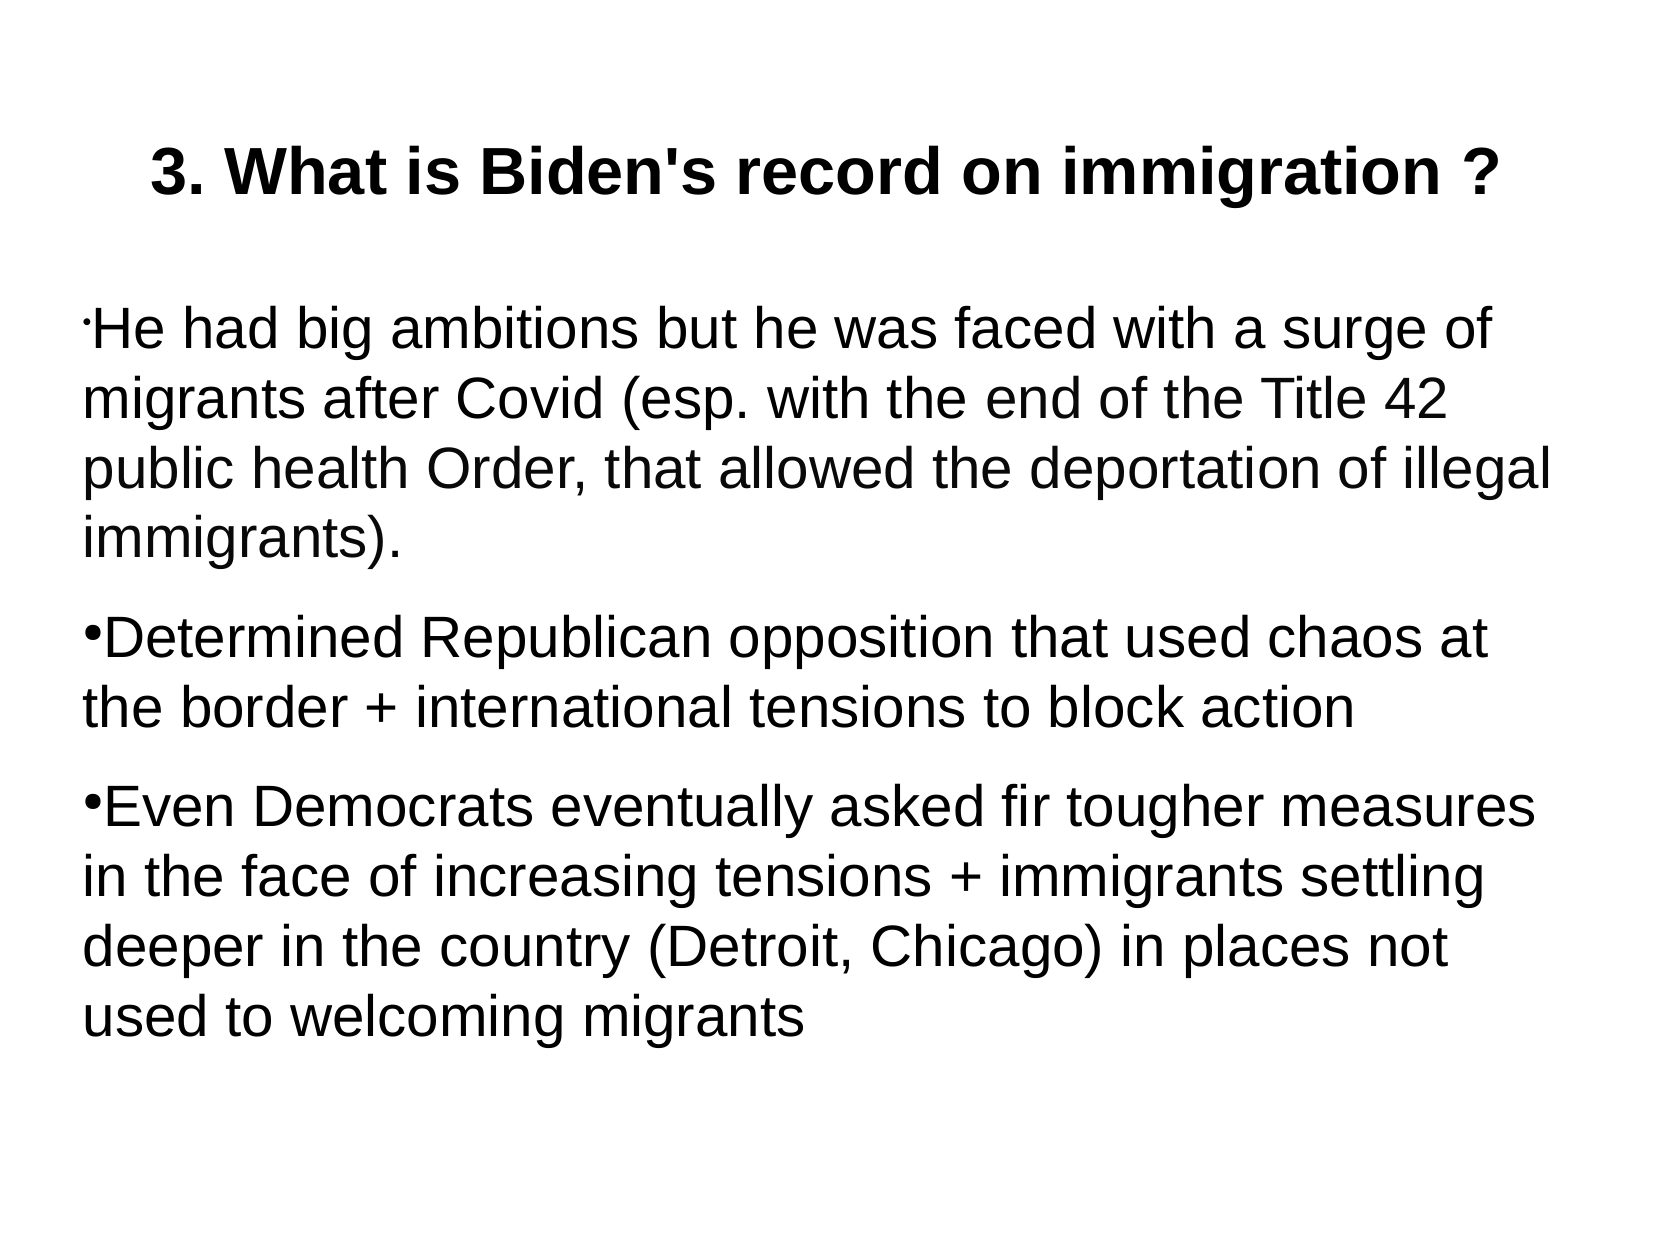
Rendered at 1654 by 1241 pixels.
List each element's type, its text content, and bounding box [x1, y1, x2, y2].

title 3. What is Biden's record on immigration ? [82, 49, 1571, 257]
list He had big ambitions but he was faced with a surge of migrants after Covid (esp. with the end of the Title 42 public health Order, that allowed the deportation of illegal immigrants). Determined Republican opposition that used chaos at the border + international tensions to block action Even Democrats eventually asked fir tougher measures in the face of increasing tensions + immigrants settling deeper in the country (Detroit, Chicago) in places not used to welcoming migrants [82, 290, 1571, 1109]
